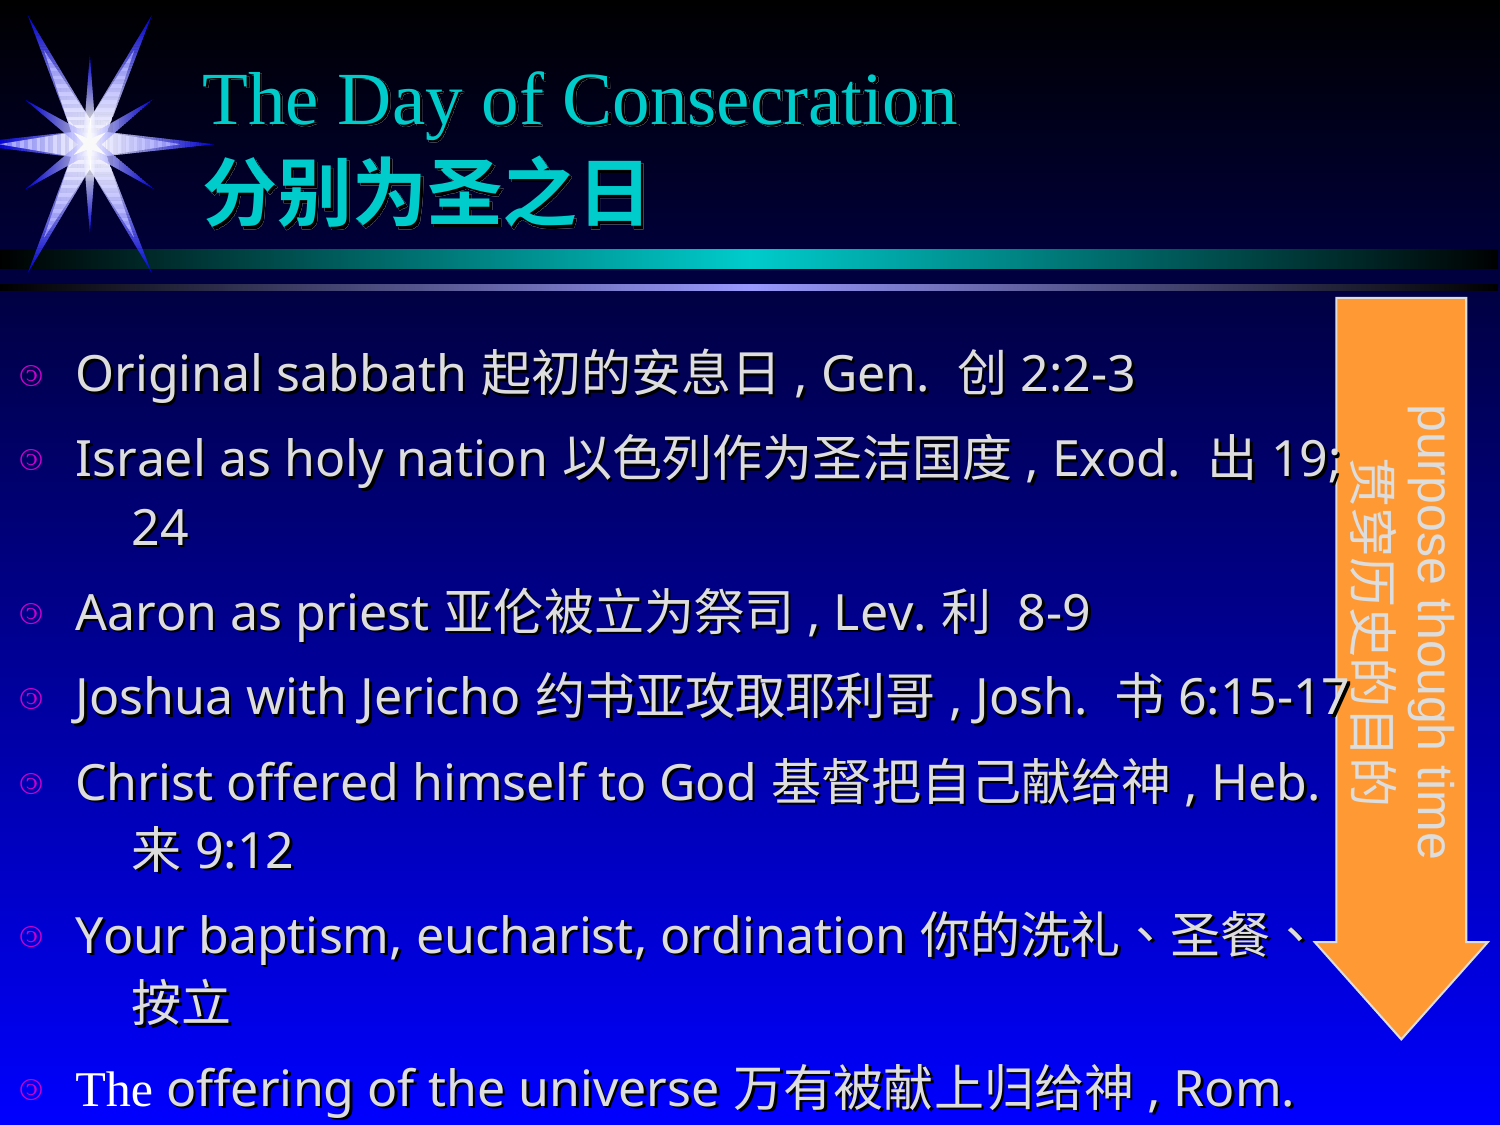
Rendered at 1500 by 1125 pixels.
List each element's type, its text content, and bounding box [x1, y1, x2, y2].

title The Day of Consecration 分别为圣之日 [187, 56, 1463, 244]
text_box purpose though time 贯穿历史的目的 [1336, 297, 1488, 1040]
list Original sabbath起初的安息日, Gen. 创2:2-3 Israel as holy nation以色列作为圣洁国度, Exod. 出19; 24 Aaron as priest亚伦被立为祭司, Lev.利 8-9 Joshua with Jericho约书亚攻取耶利哥, Josh. 书6:15-17 Christ offered himself to God基督把自己献给神, Heb. 来9:12 Your baptism, eucharist, ordination你的洗礼、圣餐、按立 The offering of the universe万有被献上归给神, Rom. 罗8:21 [4, 330, 1367, 1125]
